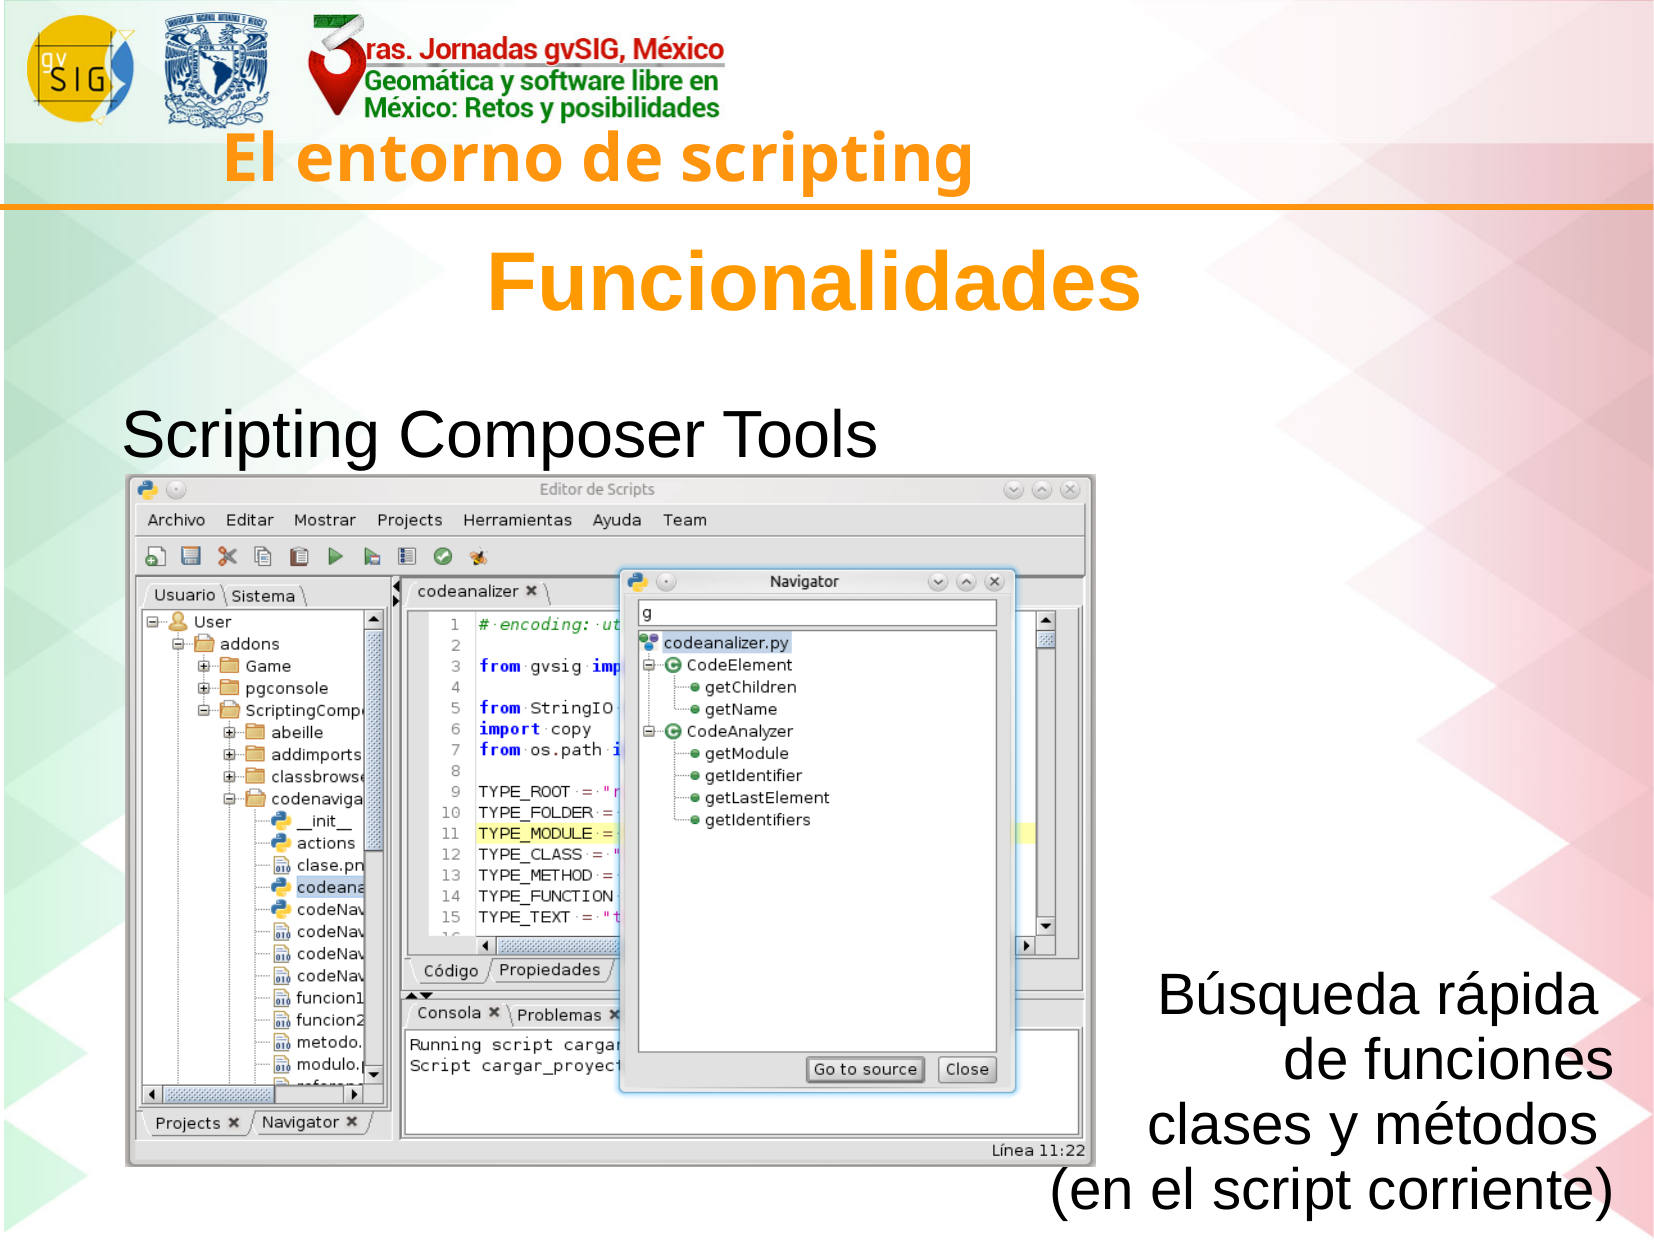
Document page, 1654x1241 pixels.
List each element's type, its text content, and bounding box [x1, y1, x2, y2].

text_box Funcionalidades [23, 228, 1607, 337]
title El entorno de scripting [0, 0, 1654, 207]
text_box Scripting Composer Tools Búsqueda rápida de funciones clases y métodos (en el script corriente) [106, 389, 1630, 1231]
picture [4, 210, 1654, 1240]
